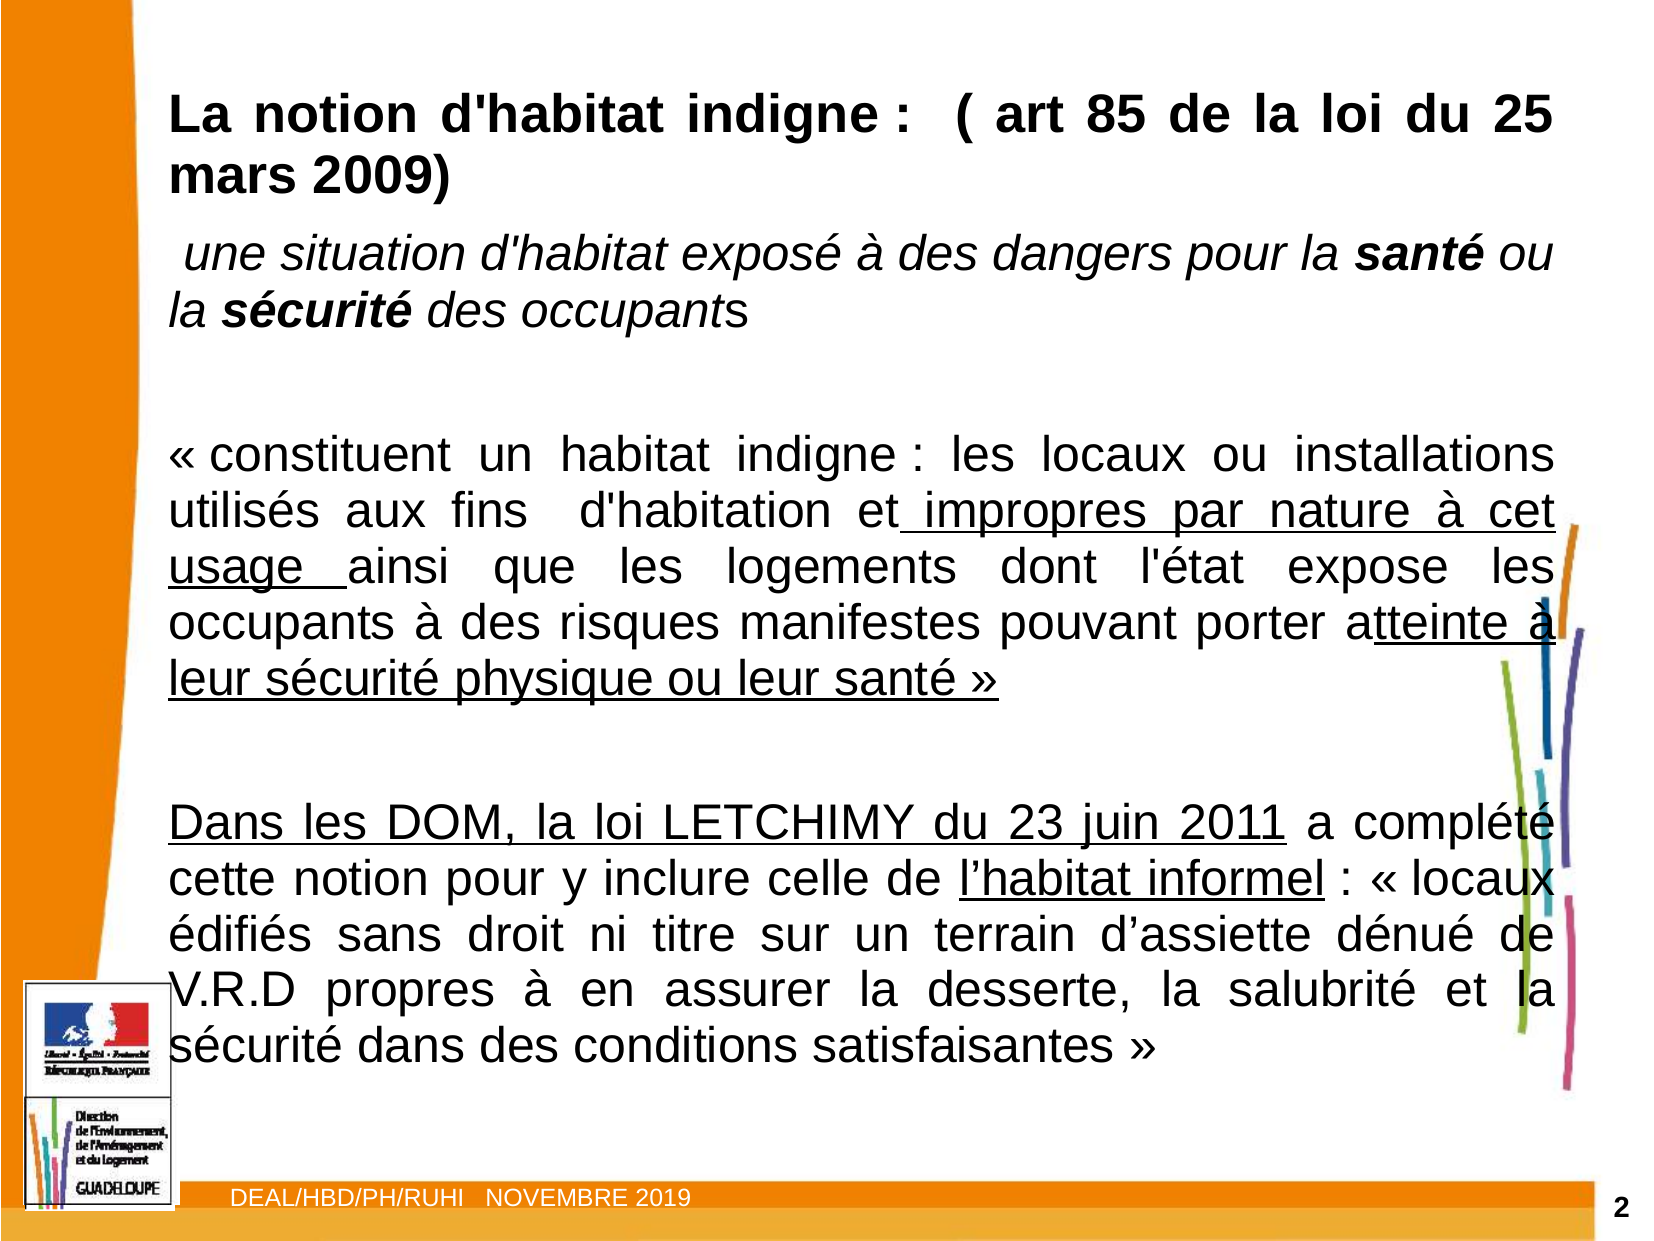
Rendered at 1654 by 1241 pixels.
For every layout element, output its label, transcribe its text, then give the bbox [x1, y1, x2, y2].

text_box La notion d'habitat indigne : ( art 85 de la loi du 25 mars 2009) une situation d'habitat exposé à des dangers pour la santé ou la sécurité des occupants « constituent un habitat indigne : les locaux ou installations utilisés aux fins d'habitation et impropres par nature à cet usage ainsi que les logements dont l'état expose les occupants à des risques manifestes pouvant porter atteinte à leur sécurité physique ou leur santé » Dans les DOM, la loi LETCHIMY du 23 juin 2011 a complété cette notion pour y inclure celle de l’habitat informel : « locaux édifiés sans droit ni titre sur un terrain d’assiette dénué de V.R.D propres à en assurer la desserte, la salubrité et la sécurité dans des conditions satisfaisantes » [153, 76, 1571, 1158]
picture [1, 0, 1654, 1241]
